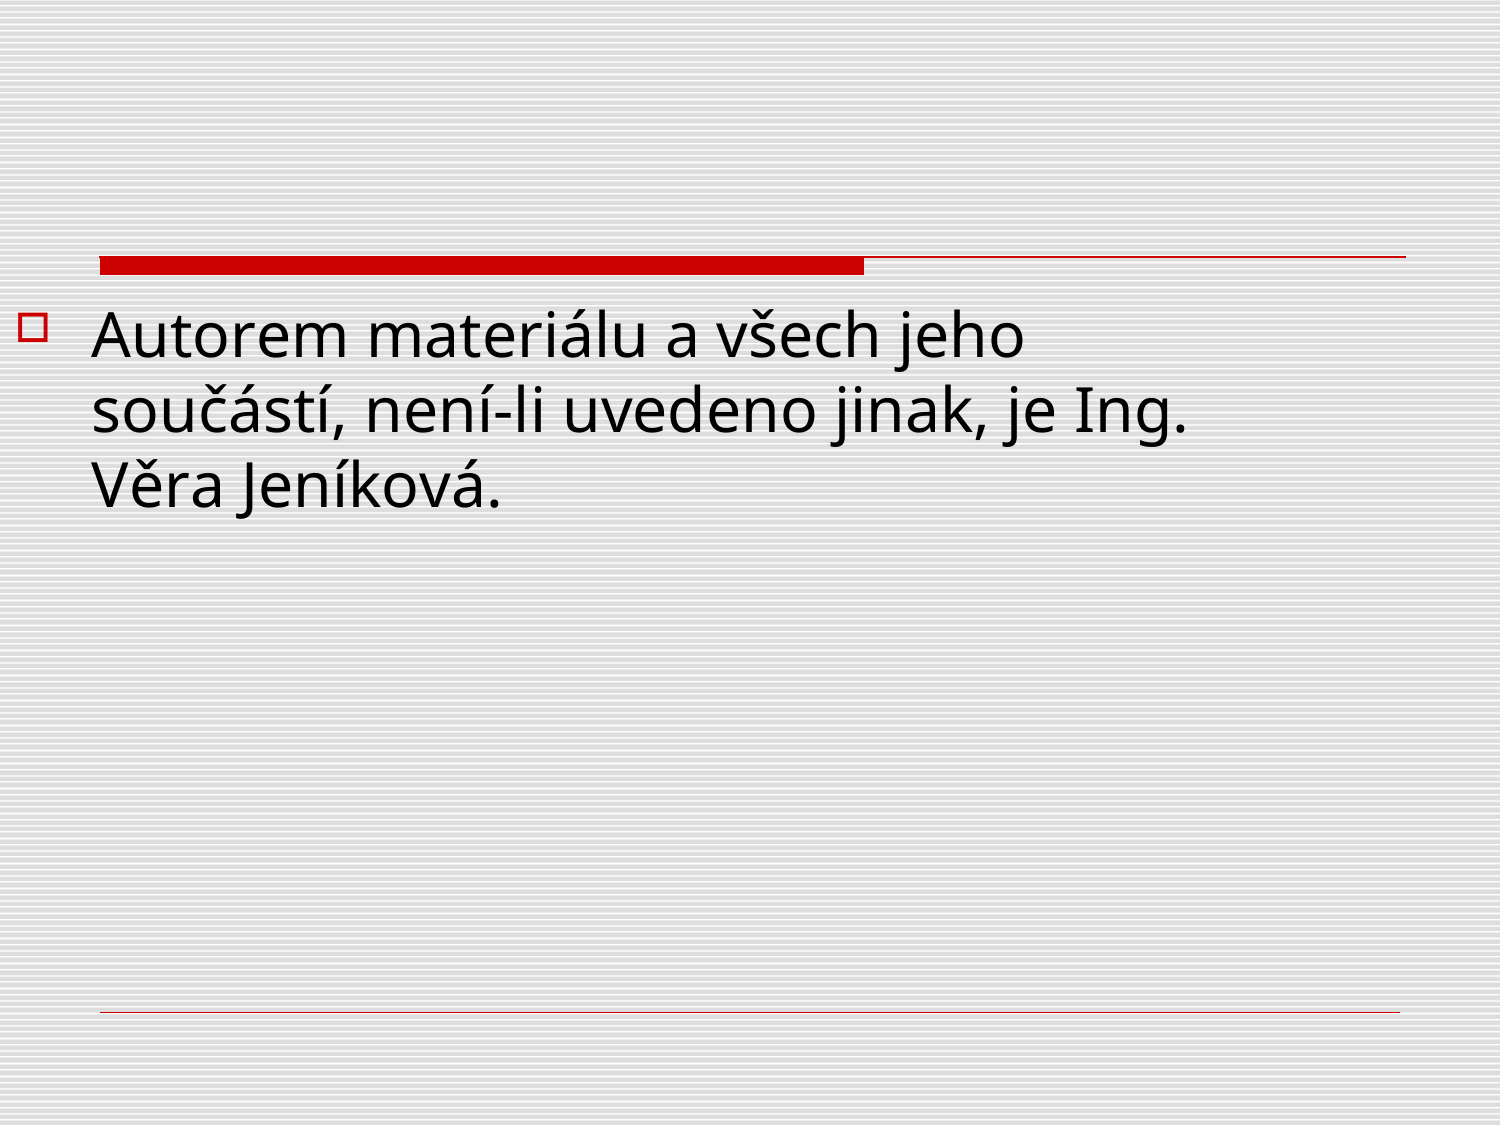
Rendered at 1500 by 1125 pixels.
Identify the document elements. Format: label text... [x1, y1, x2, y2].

list Autorem materiálu a všech jeho součástí, není-li uvedeno jinak, je Ing. Věra Jeníková. [0, 287, 1313, 988]
picture [0, 0, 1500, 1125]
